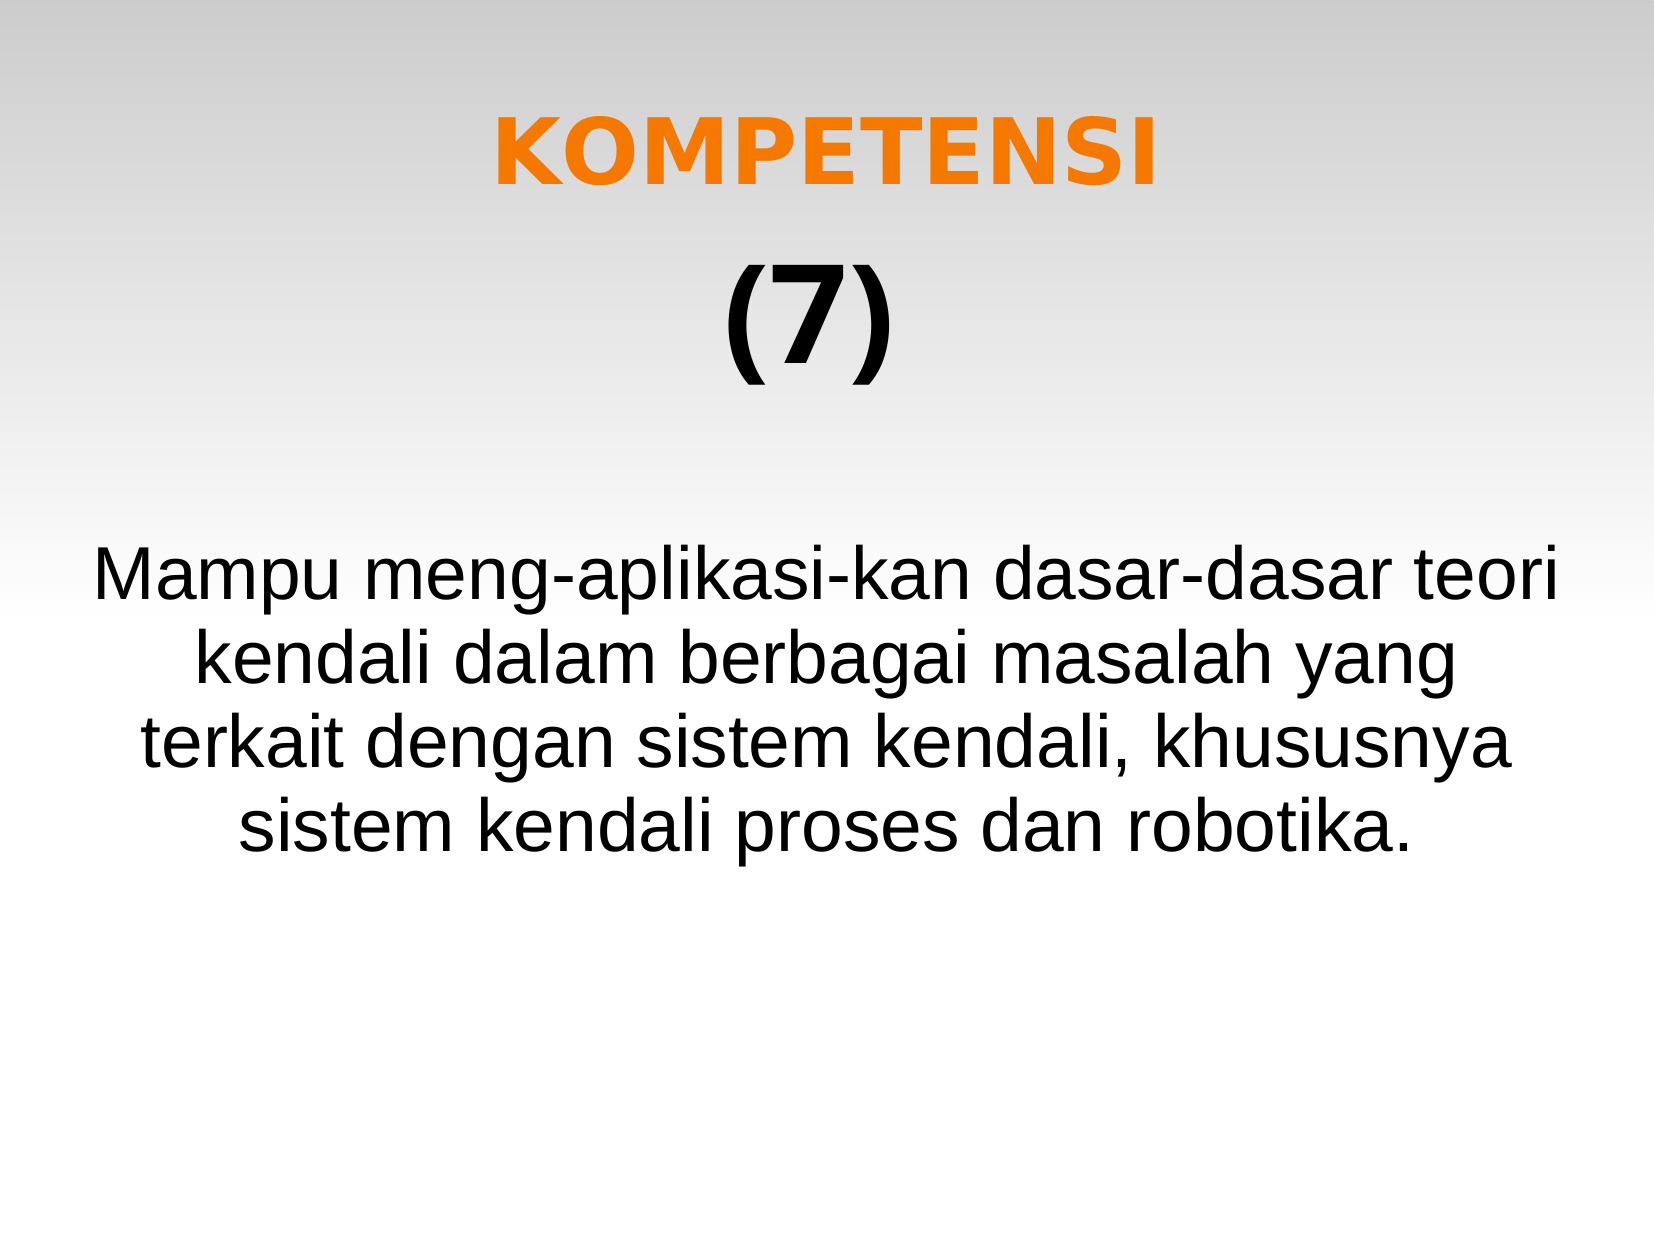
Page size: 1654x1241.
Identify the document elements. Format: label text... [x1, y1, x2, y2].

text_box (7) [708, 209, 925, 414]
title KOMPETENSI [82, 56, 1571, 250]
subtitle Mampu meng-aplikasi-kan dasar-dasar teori kendali dalam berbagai masalah yang terkait dengan sistem kendali, khususnya sistem kendali proses dan robotika. [82, 297, 1571, 1102]
